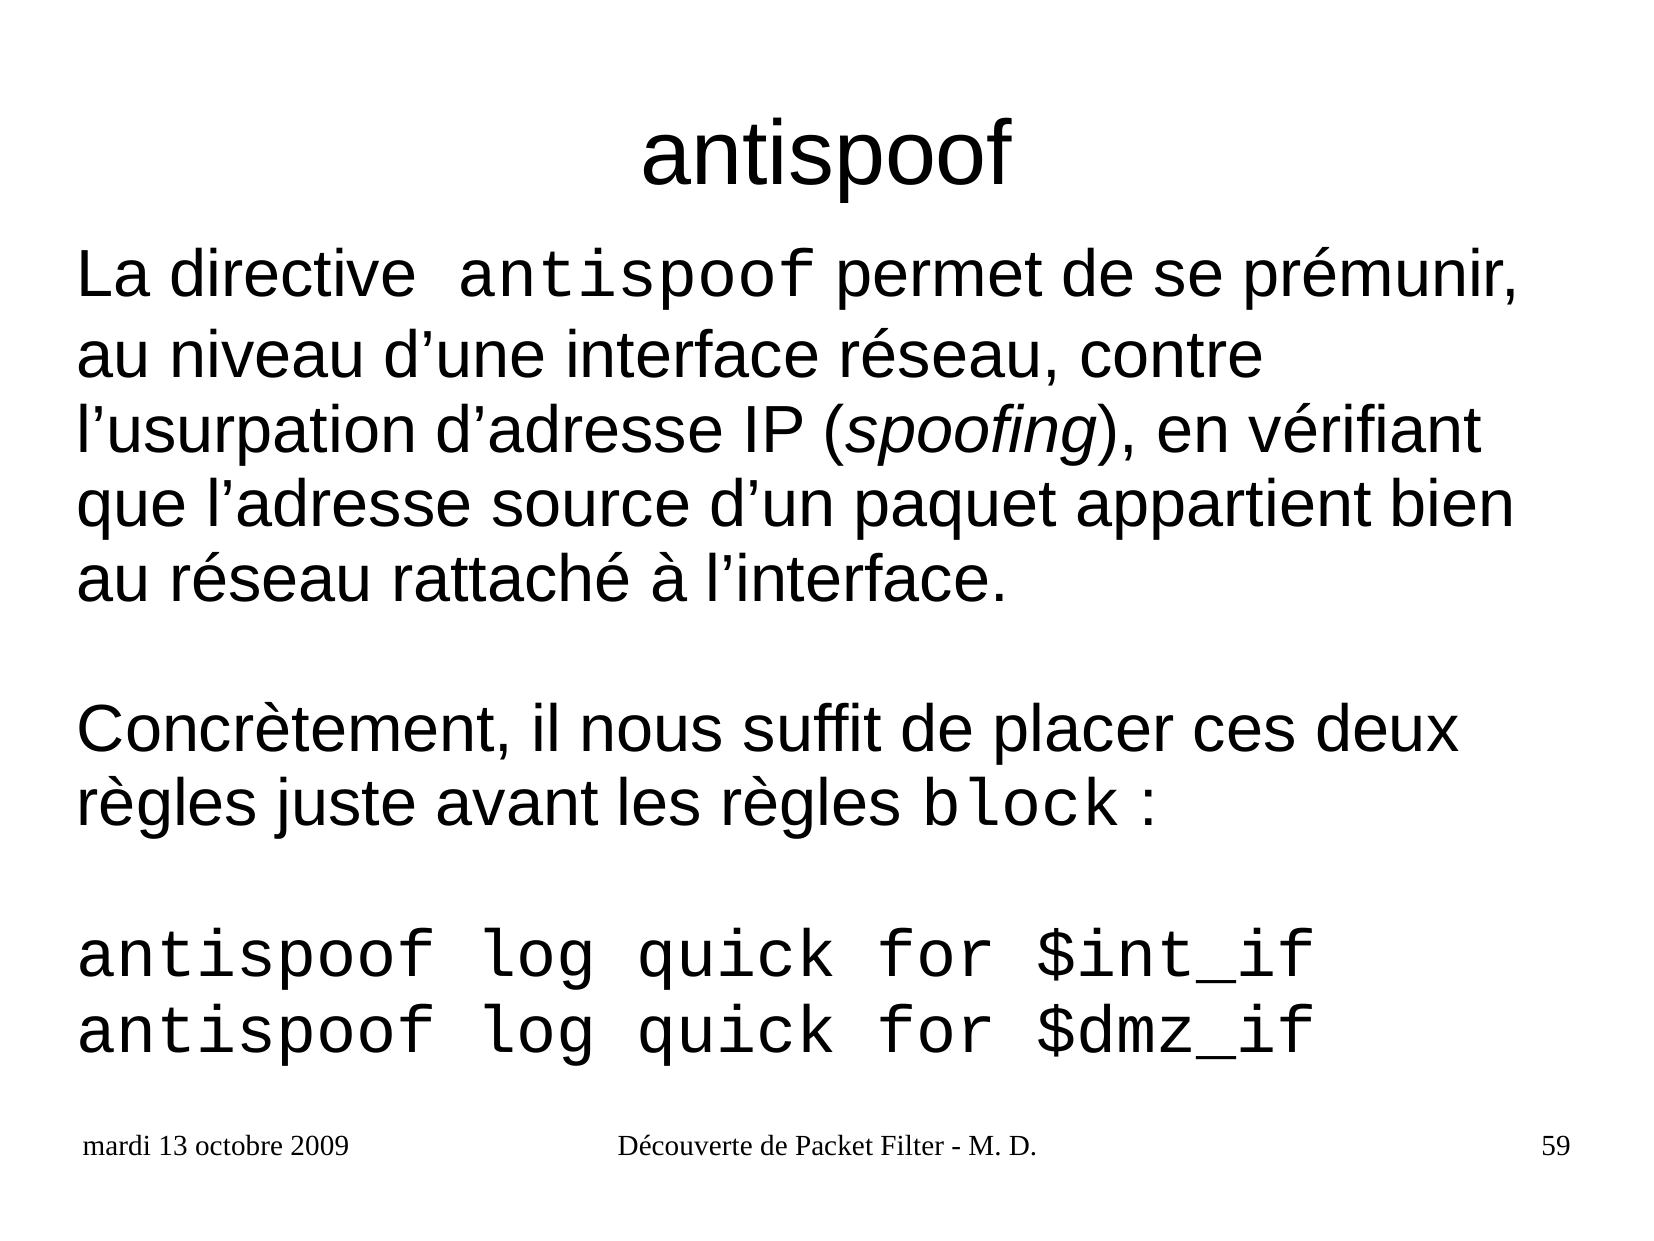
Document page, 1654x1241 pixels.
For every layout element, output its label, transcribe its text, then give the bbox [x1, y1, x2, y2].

title antispoof [82, 56, 1571, 250]
subtitle La directive antispoof permet de se prémunir, au niveau d’une interface réseau, contre l’usurpation d’adresse IP (spoofing), en vérifiant que l’adresse source d’un paquet appartient bien au réseau rattaché à l’interface. Concrètement, il nous suffit de placer ces deux règles juste avant les règles block : antispoof log quick for $int_if antispoof log quick for $dmz_if [76, 236, 1565, 1073]
